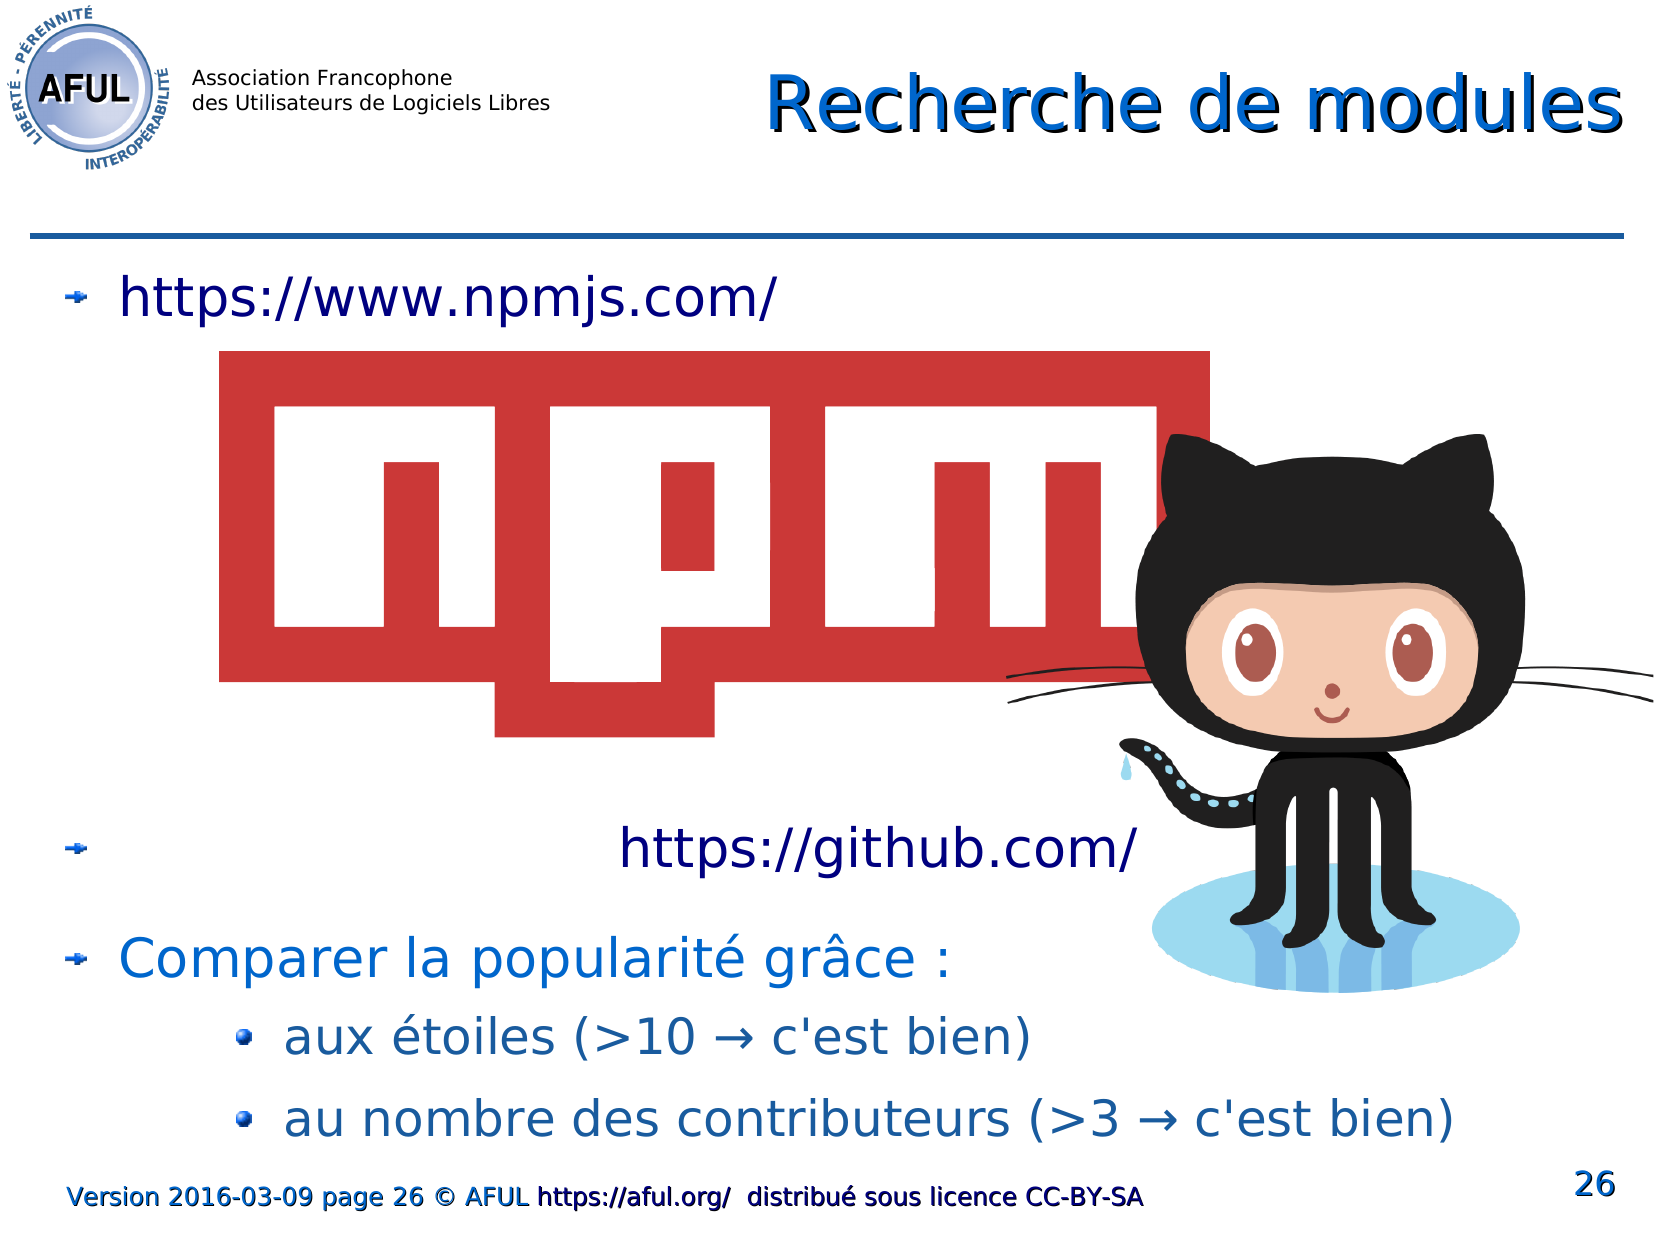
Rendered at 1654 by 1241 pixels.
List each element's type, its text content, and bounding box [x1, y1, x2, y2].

picture [0, 0, 178, 178]
list https://www.npmjs.com/ https://github.com/ Comparer la popularité grâce : aux étoiles (>10 → c'est bien) au nombre des contributeurs (>3 → c'est bien) [47, 265, 1595, 1211]
picture [218, 350, 1654, 1004]
title Recherche de modules [501, 0, 1625, 207]
